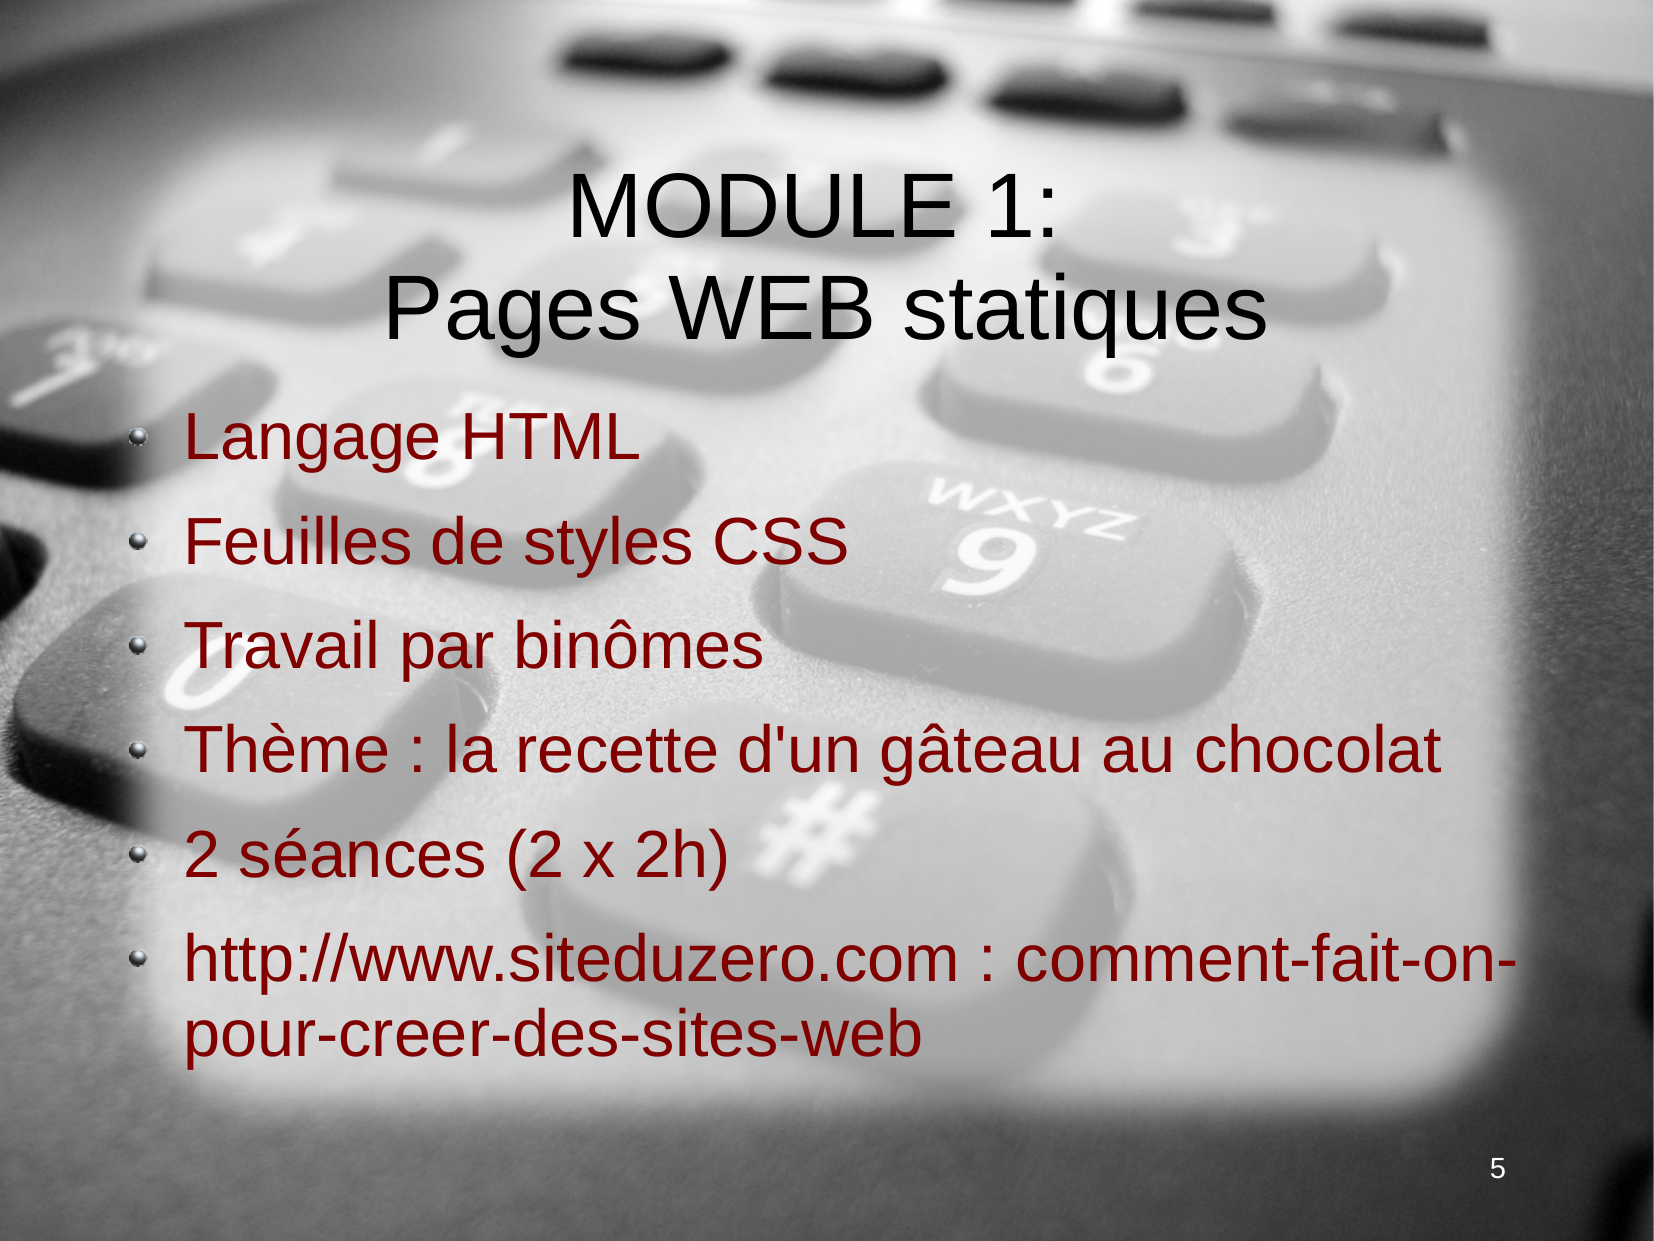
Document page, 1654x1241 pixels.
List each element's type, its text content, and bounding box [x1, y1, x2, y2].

list Langage HTML Feuilles de styles CSS Travail par binômes Thème : la recette d'un gâteau au chocolat 2 séances (2 x 2h) http://www.siteduzero.com : comment-fait-on-pour-creer-des-sites-web [112, 295, 1565, 1175]
picture [0, 0, 1654, 1241]
title MODULE 1: Pages WEB statiques [147, 153, 1506, 295]
